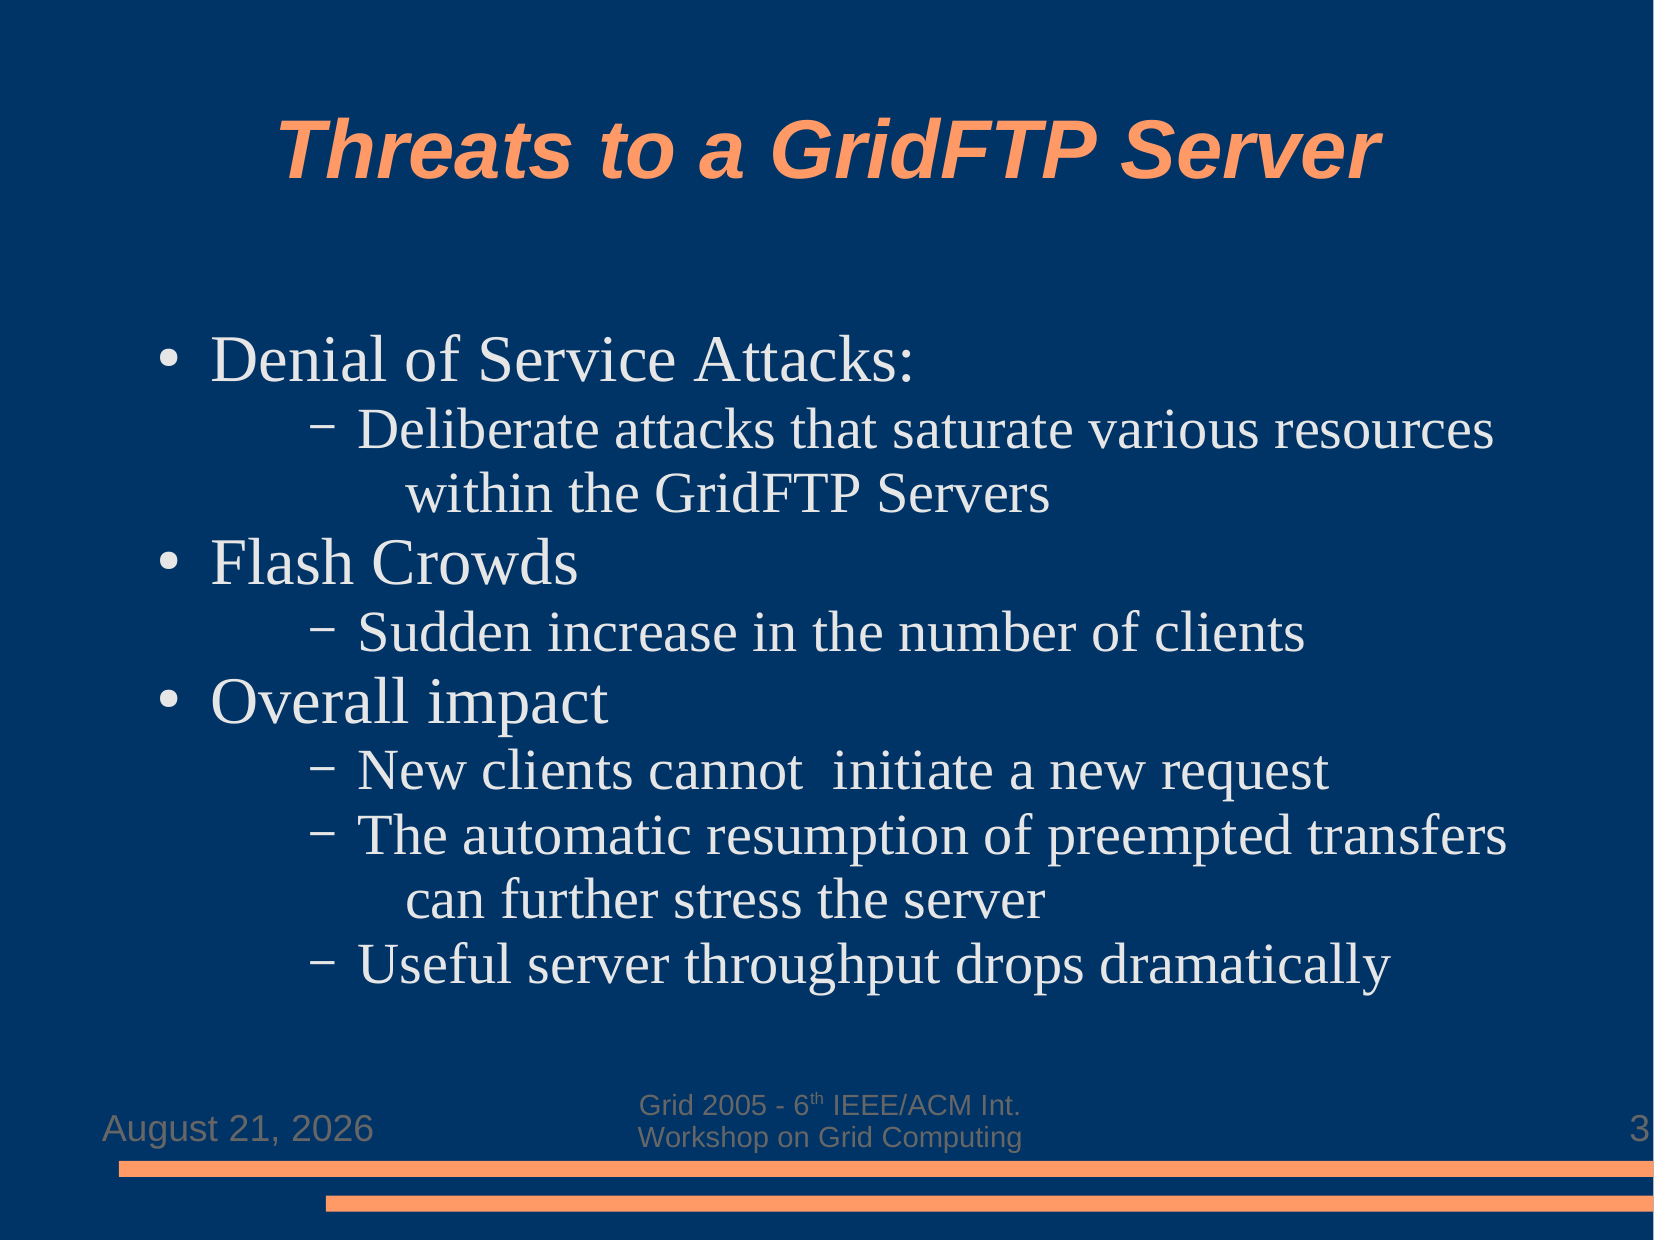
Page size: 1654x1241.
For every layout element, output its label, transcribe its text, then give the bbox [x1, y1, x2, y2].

title Threats to a GridFTP Server [121, 46, 1534, 254]
list Denial of Service Attacks: Deliberate attacks that saturate various resources within the GridFTP Servers Flash Crowds Sudden increase in the number of clients Overall impact New clients cannot initiate a new request The automatic resumption of preempted transfers can further stress the server Useful server throughput drops dramatically [121, 322, 1561, 1133]
